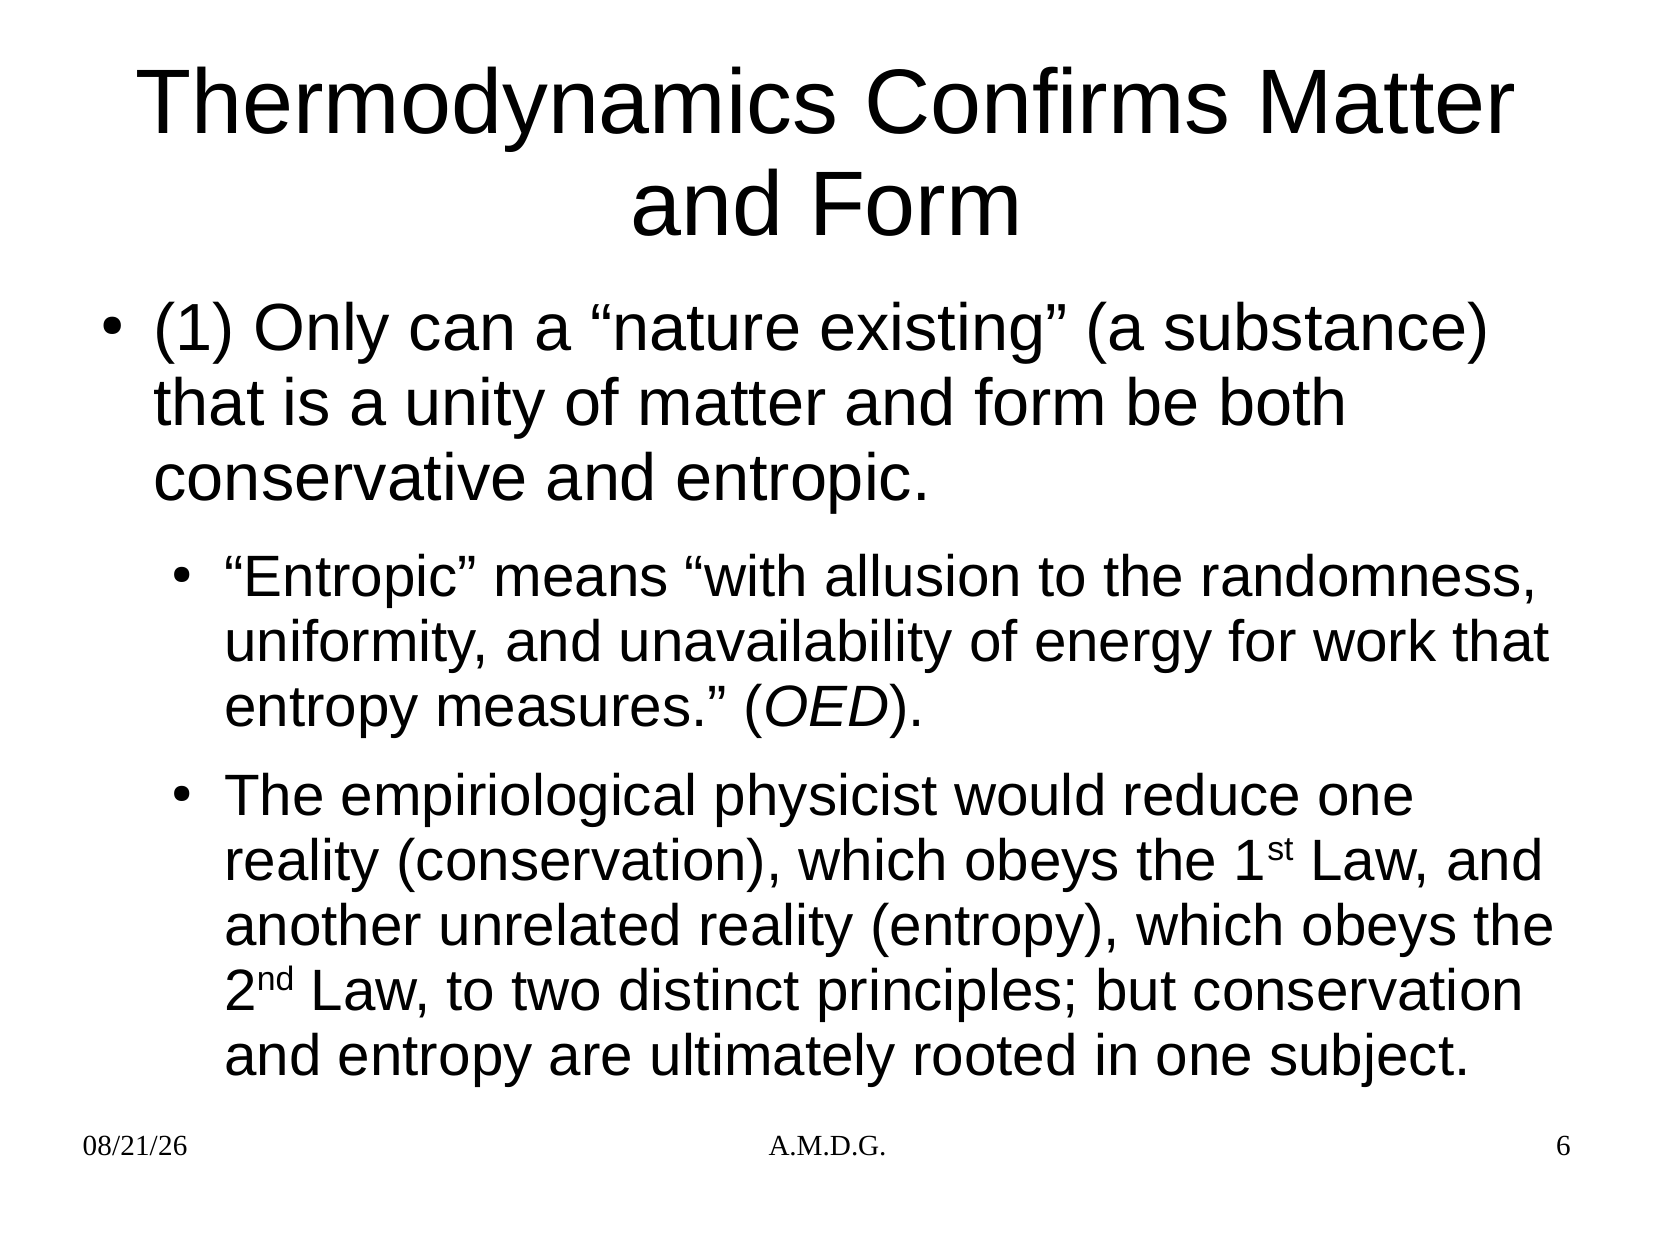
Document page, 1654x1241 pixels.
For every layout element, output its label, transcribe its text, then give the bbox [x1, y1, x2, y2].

title Thermodynamics Confirms Matter and Form [82, 49, 1571, 257]
list (1) Only can a “nature existing” (a substance) that is a unity of matter and form be both conservative and entropic. “Entropic” means “with allusion to the randomness, uniformity, and unavailability of energy for work that entropy measures.” (OED). The empiriological physicist would reduce one reality (conservation), which obeys the 1st Law, and another unrelated reality (entropy), which obeys the 2nd Law, to two distinct principles; but conservation and entropy are ultimately rooted in one subject. [82, 290, 1571, 1109]
